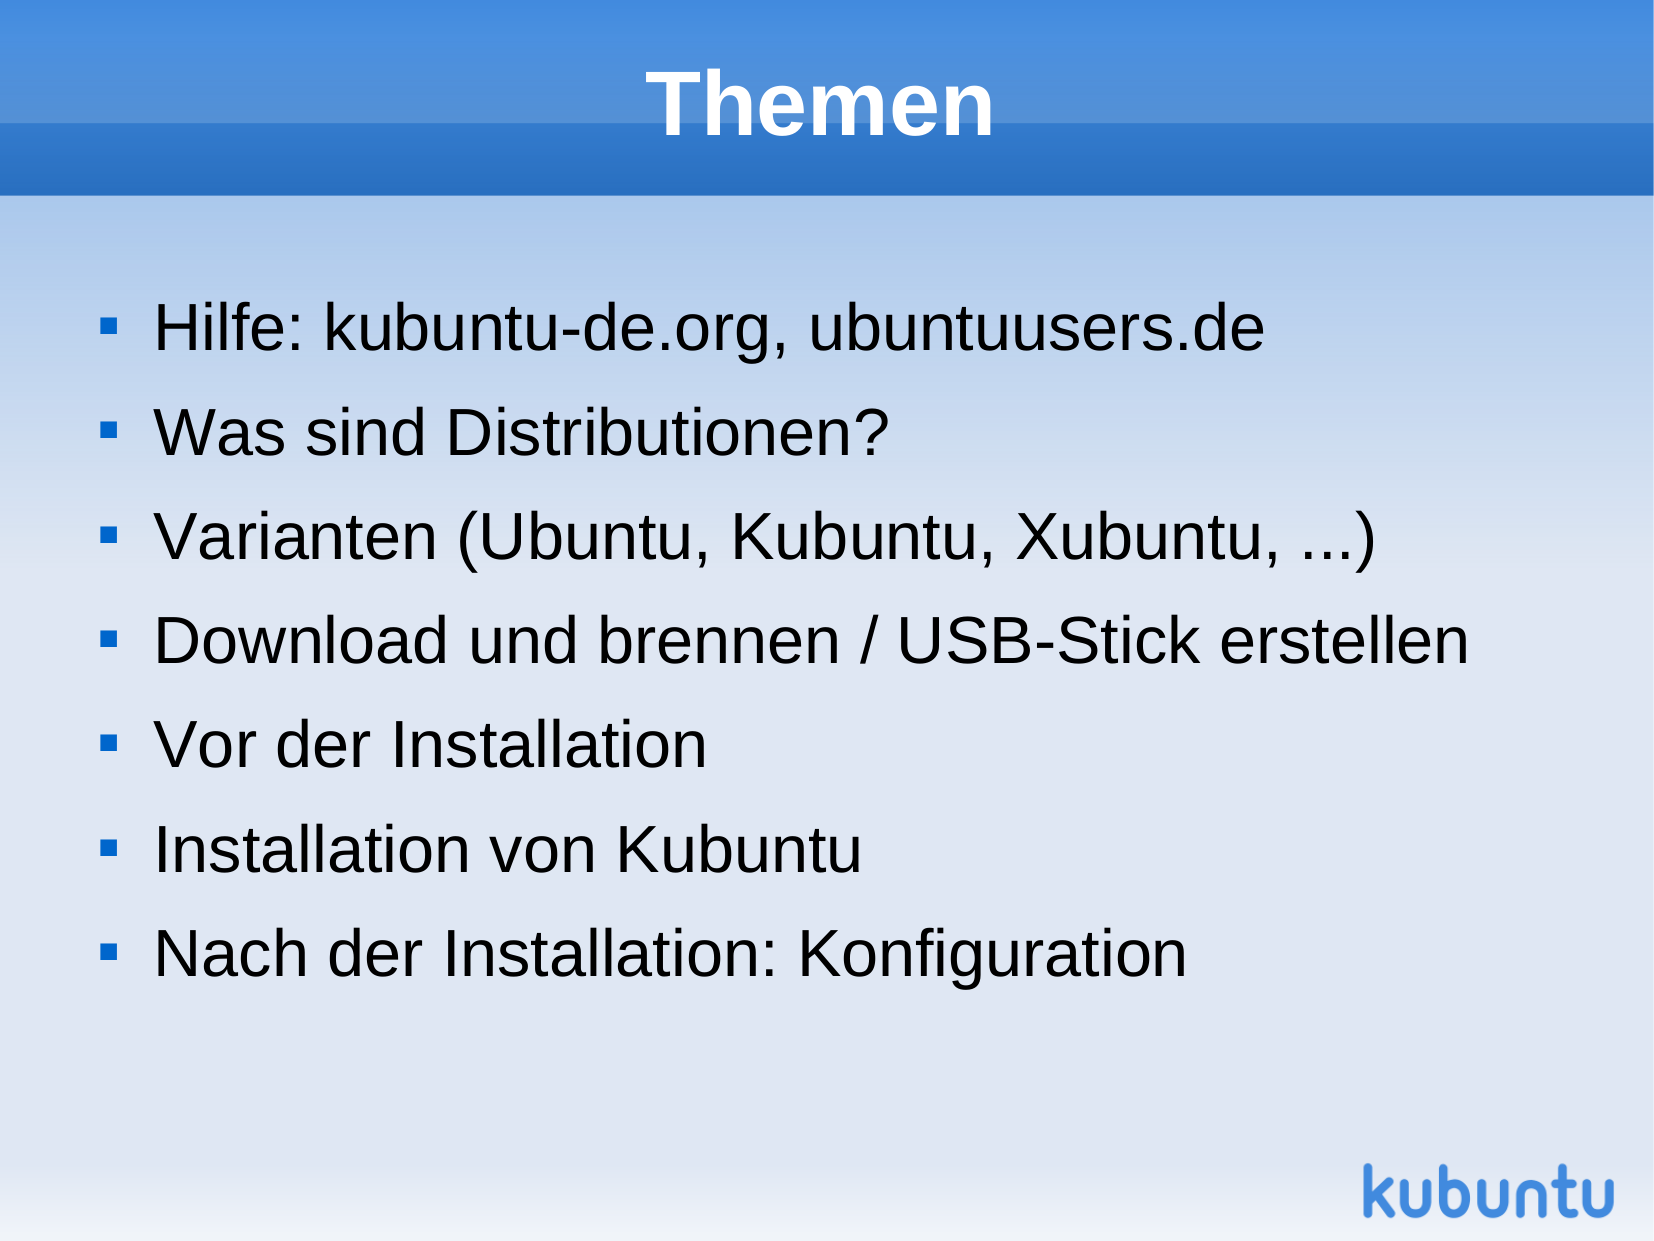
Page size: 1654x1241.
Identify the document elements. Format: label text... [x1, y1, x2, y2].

picture [0, 0, 1654, 1241]
title Themen [76, 0, 1565, 208]
list Hilfe: kubuntu-de.org, ubuntuusers.de Was sind Distributionen? Varianten (Ubuntu, Kubuntu, Xubuntu, ...) Download und brennen / USB-Stick erstellen Vor der Installation Installation von Kubuntu Nach der Installation: Konfiguration [82, 290, 1571, 1094]
